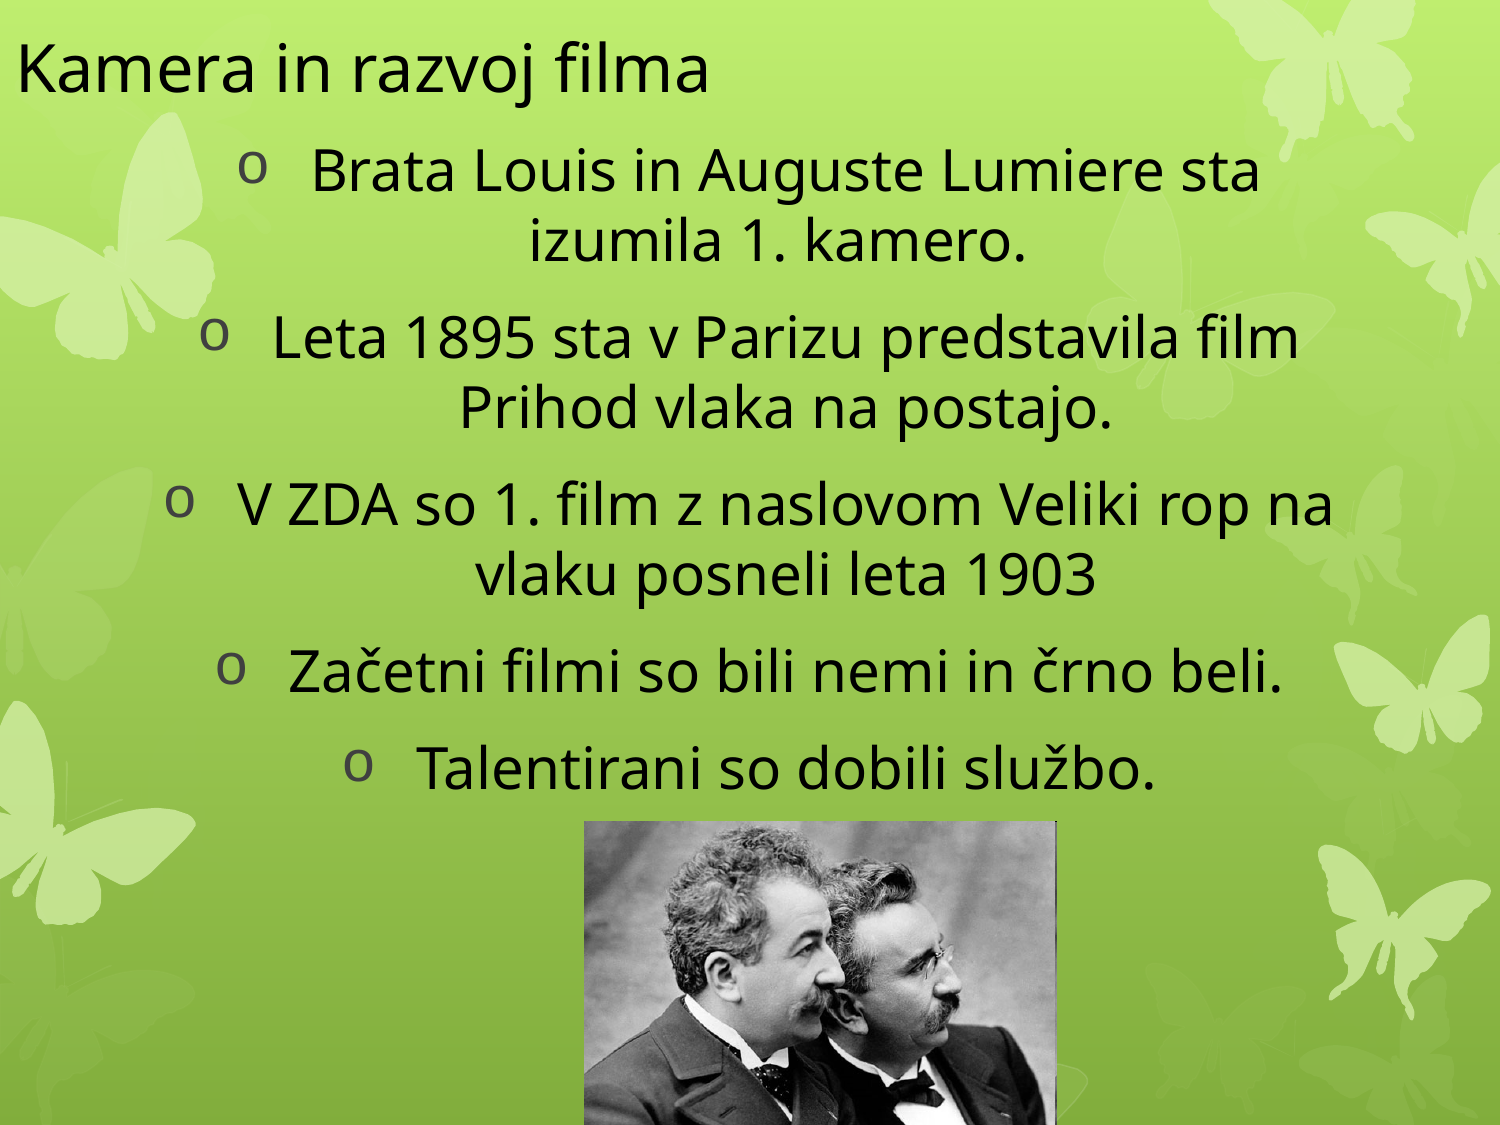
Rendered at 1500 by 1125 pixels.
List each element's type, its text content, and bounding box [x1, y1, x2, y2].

list Brata Louis in Auguste Lumiere sta izumila 1. kamero. Leta 1895 sta v Parizu predstavila film Prihod vlaka na postajo. V ZDA so 1. film z naslovom Veliki rop na vlaku posneli leta 1903 Začetni filmi so bili nemi in črno beli. Talentirani so dobili službo. [135, 125, 1363, 1024]
title Kamera in razvoj filma [0, 0, 1168, 114]
picture [584, 821, 1057, 1125]
